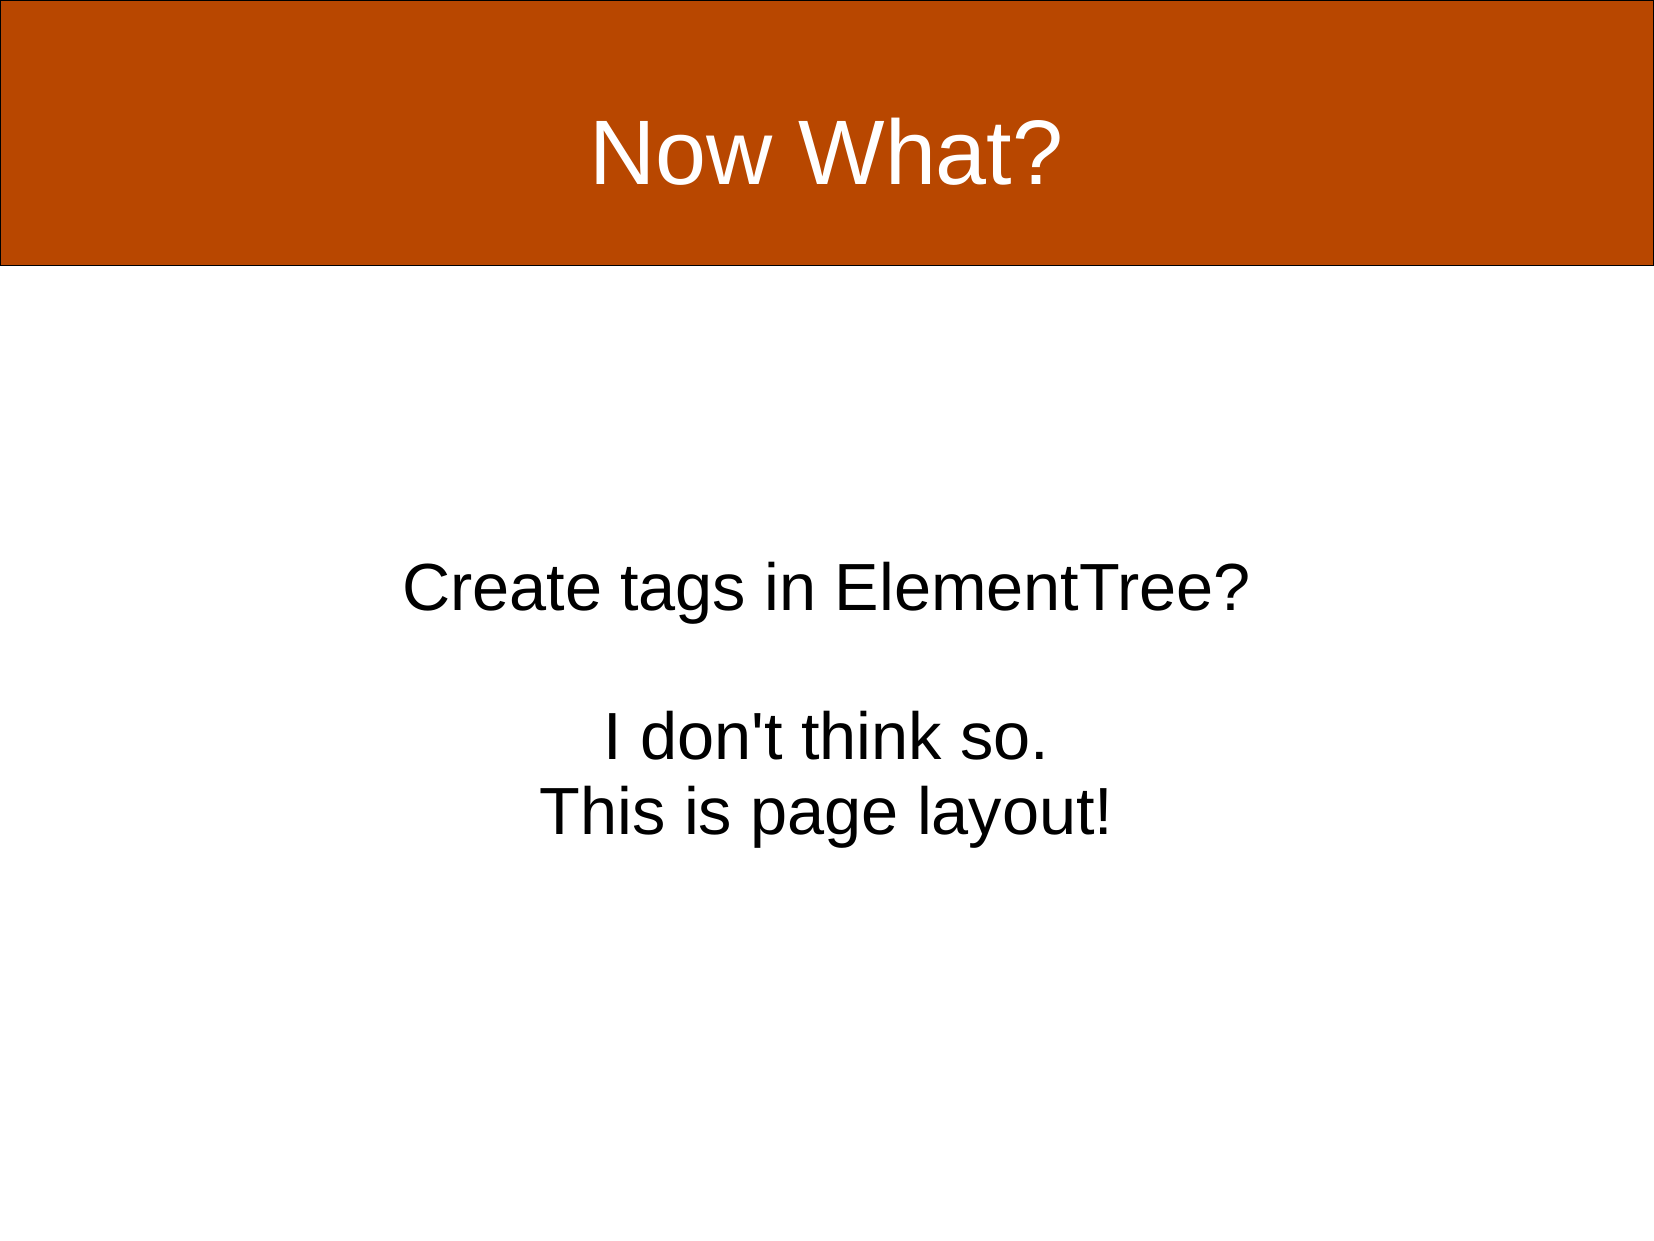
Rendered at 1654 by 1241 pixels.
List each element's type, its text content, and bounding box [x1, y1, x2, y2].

title Now What? [82, 56, 1571, 250]
subtitle Create tags in ElementTree? I don't think so. This is page layout! [82, 297, 1571, 1102]
